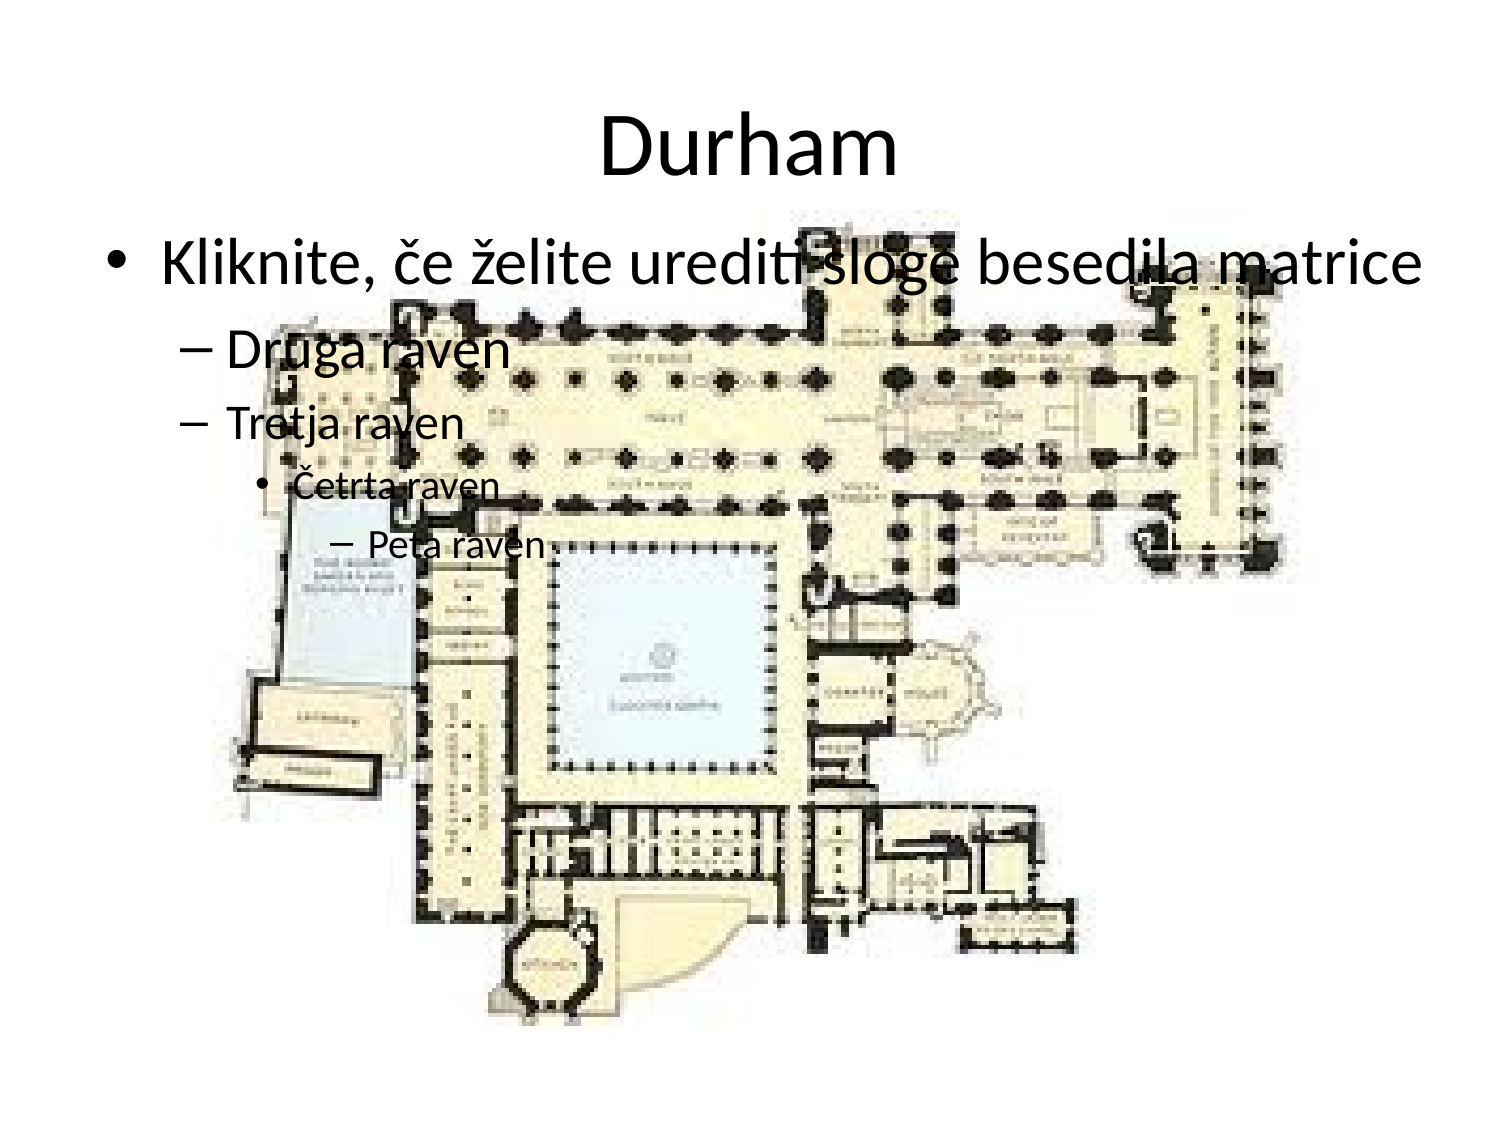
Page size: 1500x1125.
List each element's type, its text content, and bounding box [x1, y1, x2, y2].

title Durham [75, 45, 1425, 233]
picture [212, 210, 1317, 1035]
